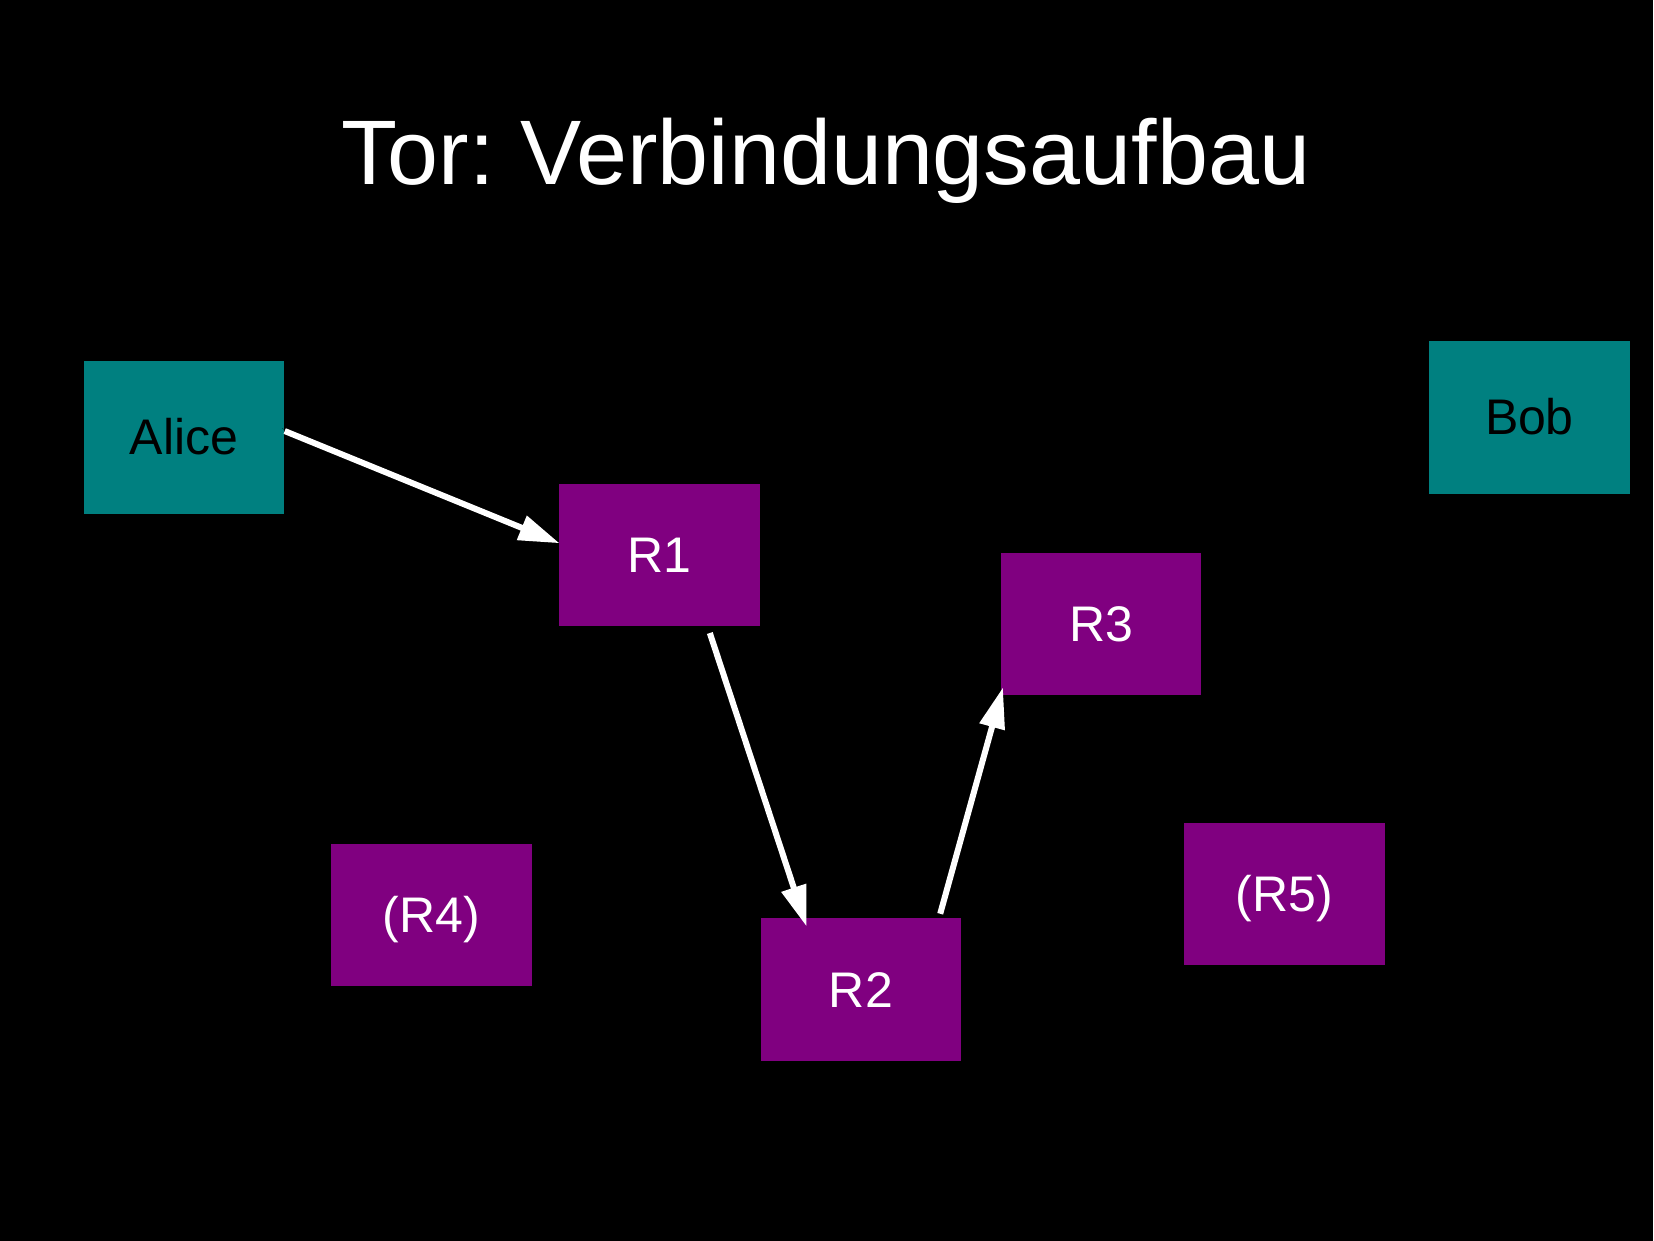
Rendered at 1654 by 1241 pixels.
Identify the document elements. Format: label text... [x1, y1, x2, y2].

text_box R3 [1000, 552, 1202, 696]
text_box R1 [558, 483, 761, 627]
title Tor: Verbindungsaufbau [82, 49, 1571, 257]
text_box Bob [1428, 340, 1631, 495]
text_box (R4) [330, 843, 533, 987]
text_box R2 [760, 917, 962, 1062]
text_box (R5) [1183, 822, 1386, 966]
text_box Alice [83, 360, 285, 515]
